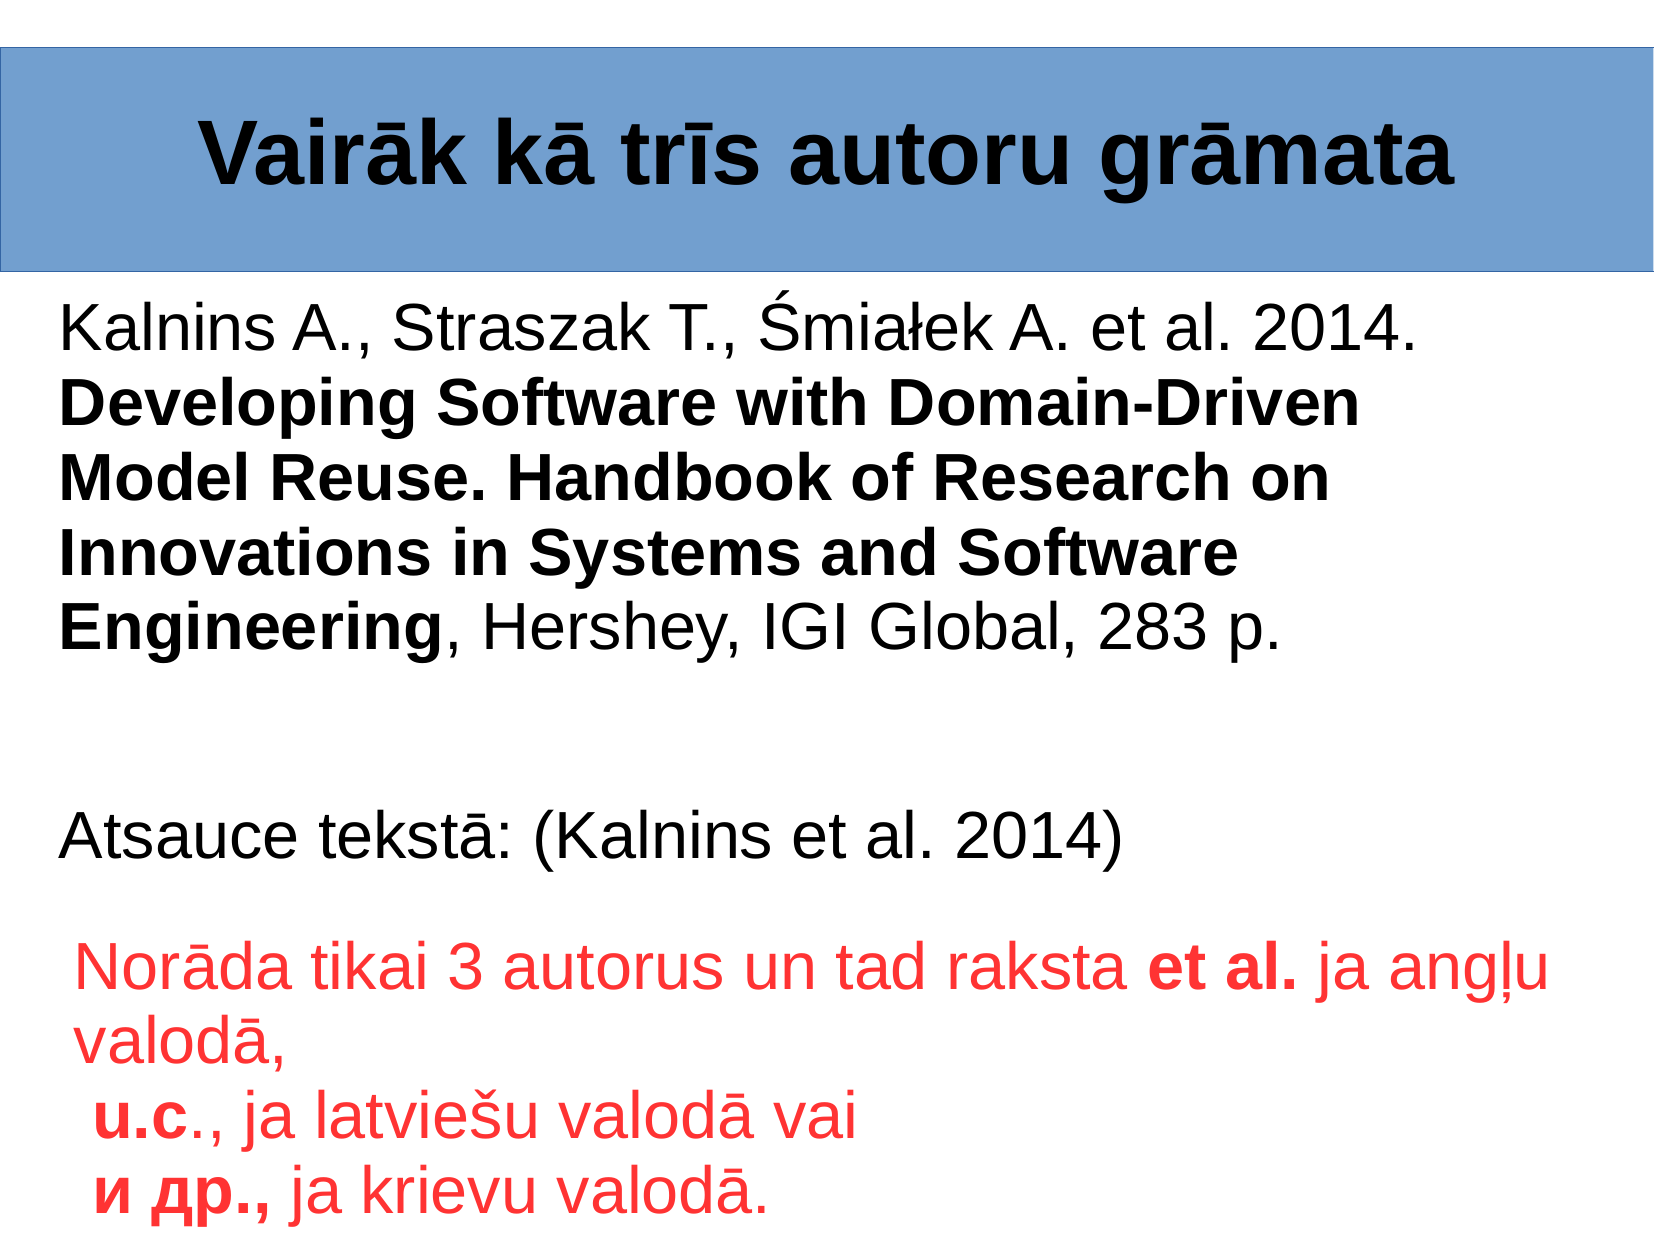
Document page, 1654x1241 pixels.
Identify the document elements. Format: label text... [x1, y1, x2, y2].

list Kalnins A., Straszak T., Śmiałek A. et al. 2014. Developing Software with Domain-Driven Model Reuse. Handbook of Research on Innovations in Systems and Software Engineering, Hershey, IGI Global, 283 p. Atsauce tekstā: (Kalnins et al. 2014) [59, 290, 1572, 921]
text_box Norāda tikai 3 autorus un tad raksta et al. ja angļu valodā, u.c., ja latviešu valodā vai и др., ja krievu valodā. [59, 921, 1583, 1241]
text_box [0, 47, 1654, 272]
title Vairāk kā trīs autoru grāmata [82, 49, 1571, 257]
